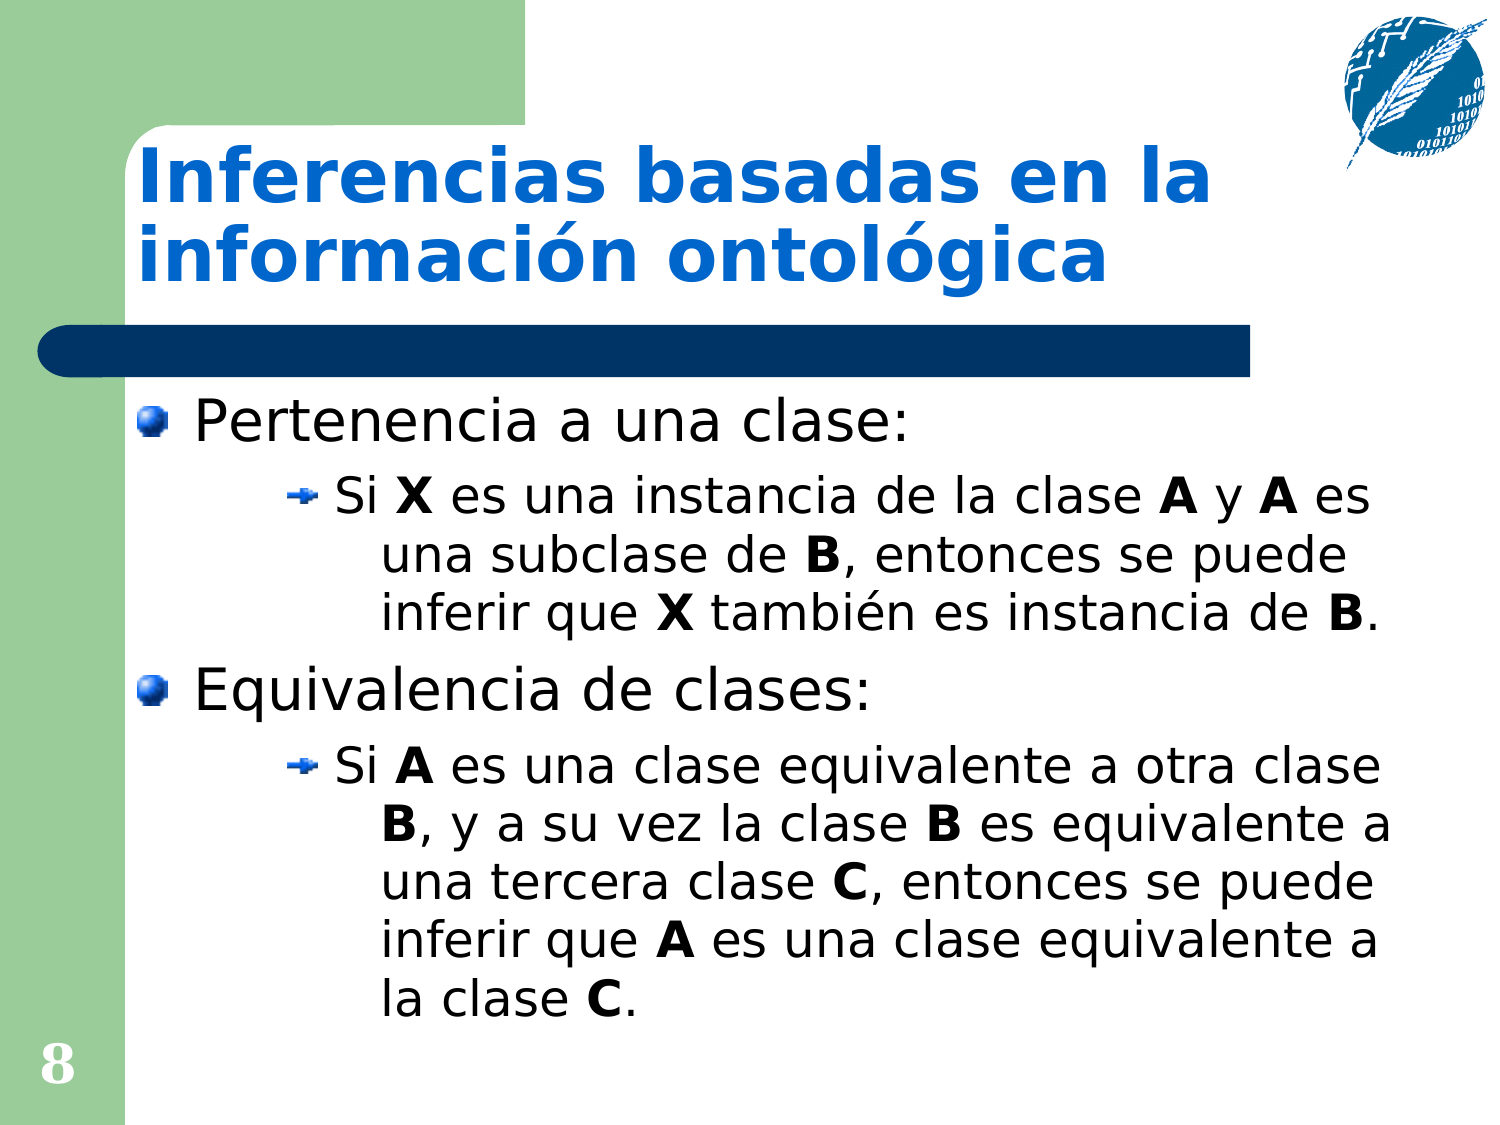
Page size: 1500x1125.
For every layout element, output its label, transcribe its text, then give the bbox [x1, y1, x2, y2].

list Pertenencia a una clase: Si X es una instancia de la clase A y A es una subclase de B, entonces se puede inferir que X también es instancia de B. Equivalencia de clases: Si A es una clase equivalente a otra clase B, y a su vez la clase B es equivalente a una tercera clase C, entonces se puede inferir que A es una clase equivalente a la clase C. [137, 387, 1400, 1058]
picture [1416, 140, 1425, 149]
picture [1433, 139, 1440, 147]
title Inferencias basadas en la información ontológica [136, 135, 1413, 302]
picture [1427, 138, 1431, 148]
picture [1341, 15, 1487, 172]
picture [1436, 127, 1450, 136]
